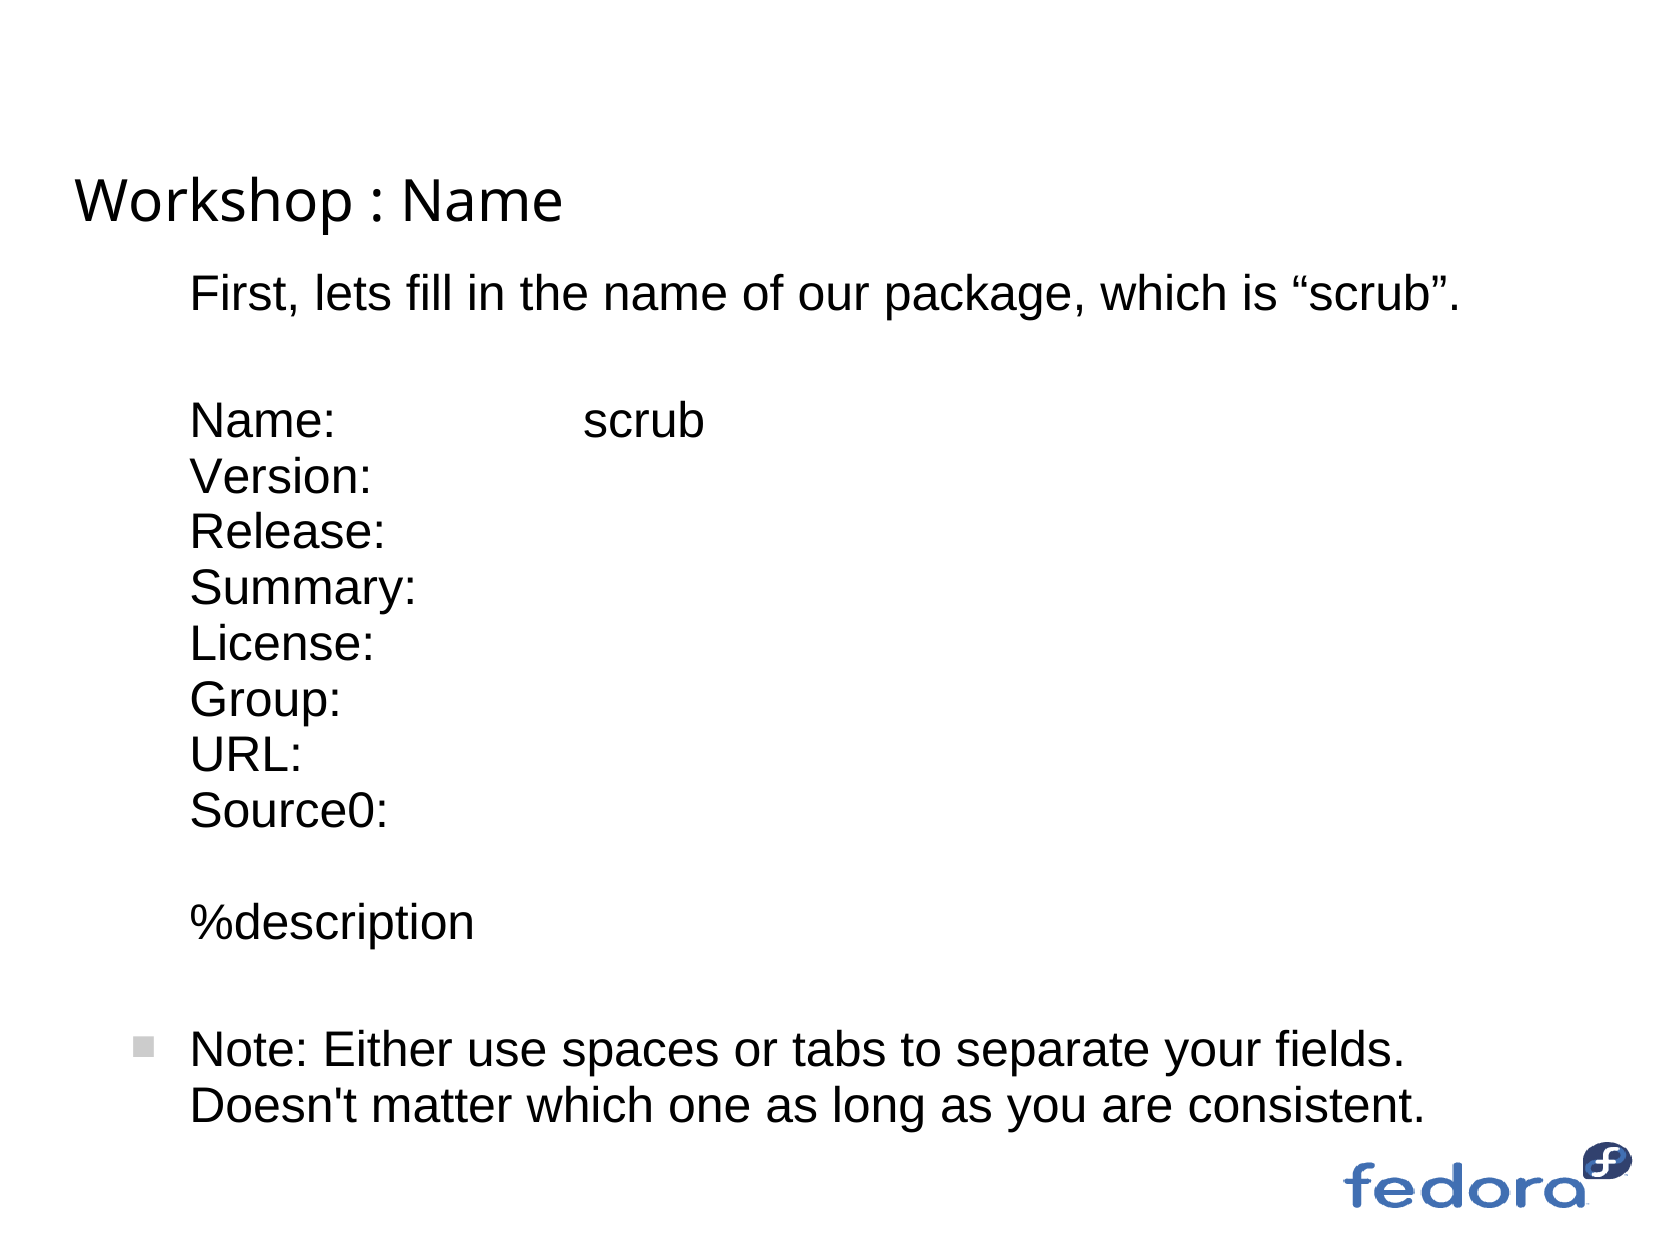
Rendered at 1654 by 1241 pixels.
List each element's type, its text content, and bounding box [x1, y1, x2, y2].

list First, lets fill in the name of our package, which is “scrub”. Name: scrub Version: Release: Summary: License: Group: URL: Source0: %description Note: Either use spaces or tabs to separate your fields. Doesn't matter which one as long as you are consistent. [77, 264, 1500, 1174]
picture [1332, 1124, 1651, 1227]
title Workshop : Name [74, 140, 1506, 259]
